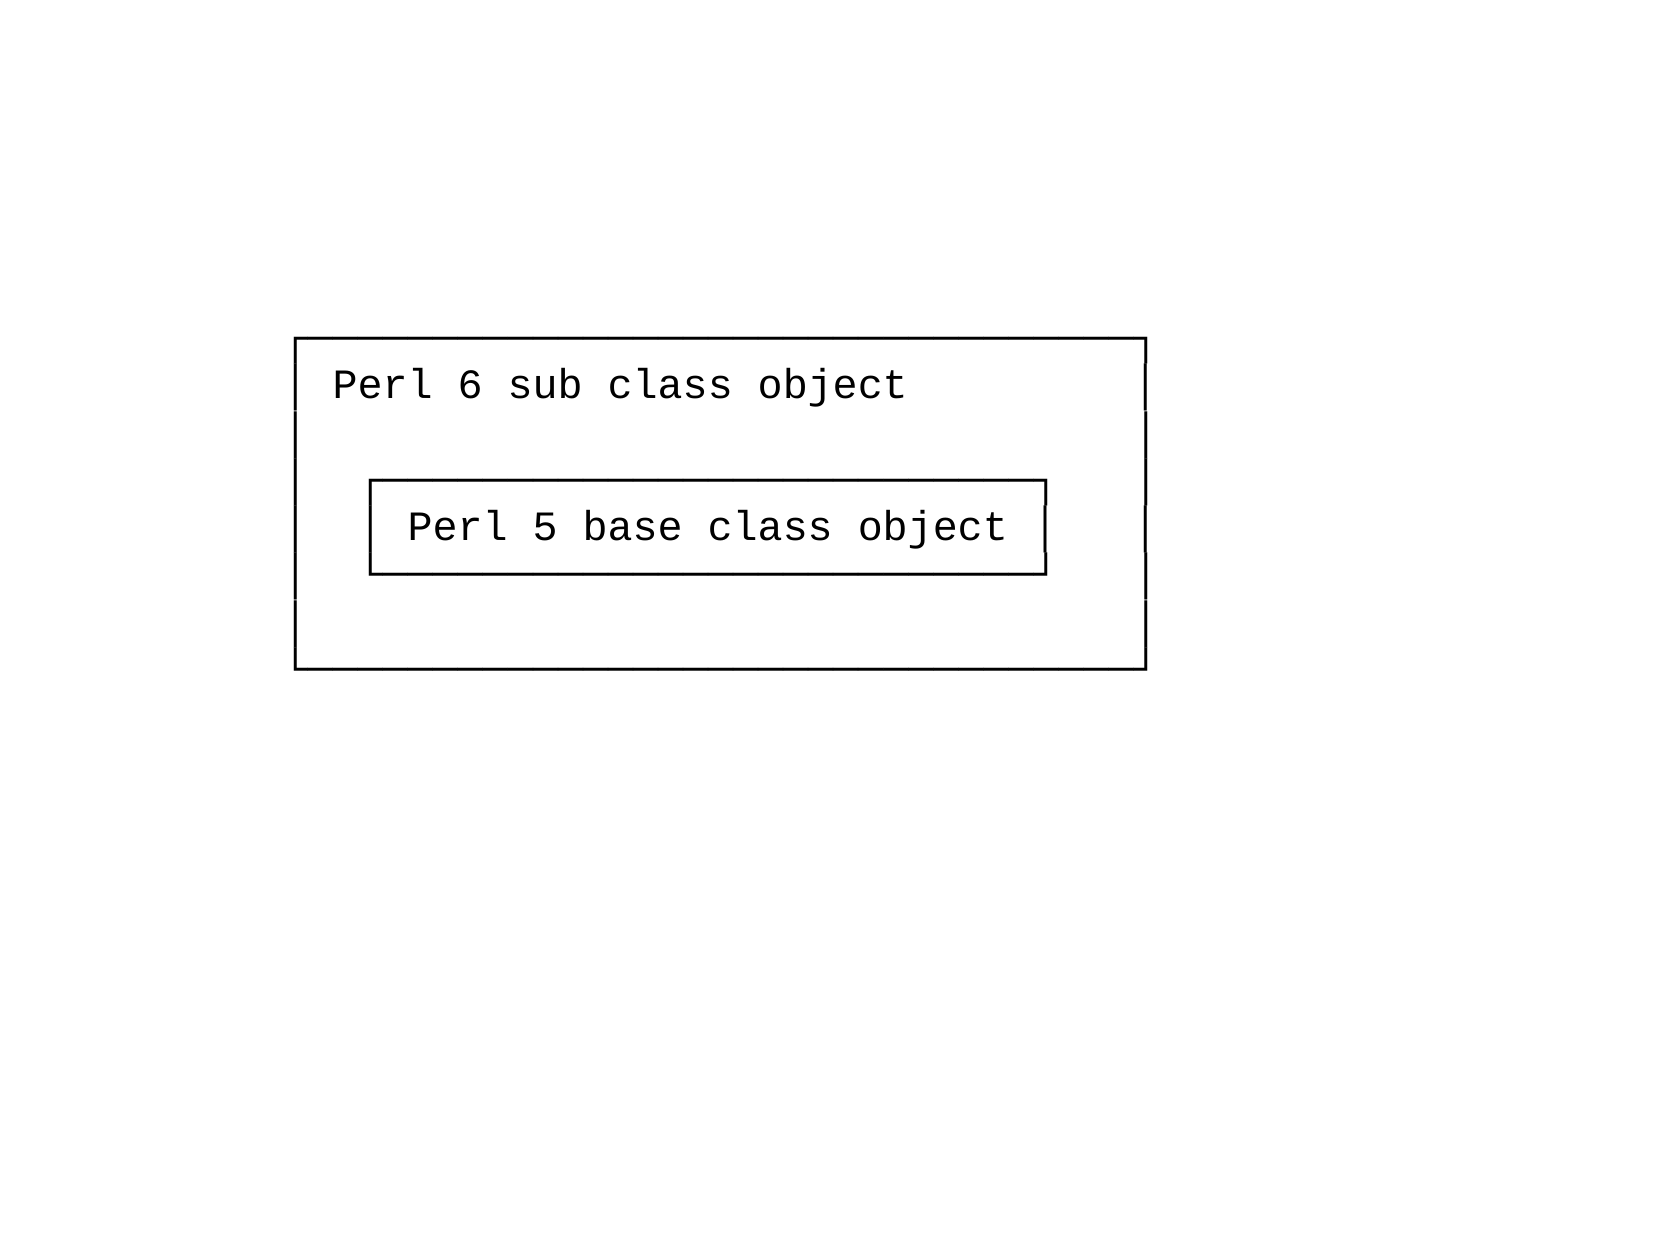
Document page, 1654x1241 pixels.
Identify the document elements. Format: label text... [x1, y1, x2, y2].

subtitle ┌─────────────────────────────────┐ │ Perl 6 sub class object │ │ │ │ ┌──────────────────────────┐ │ │ │ Perl 5 base class object │ │ │ └──────────────────────────┘ │ │ │ └─────────────────────────────────┘ [82, 49, 1571, 1010]
